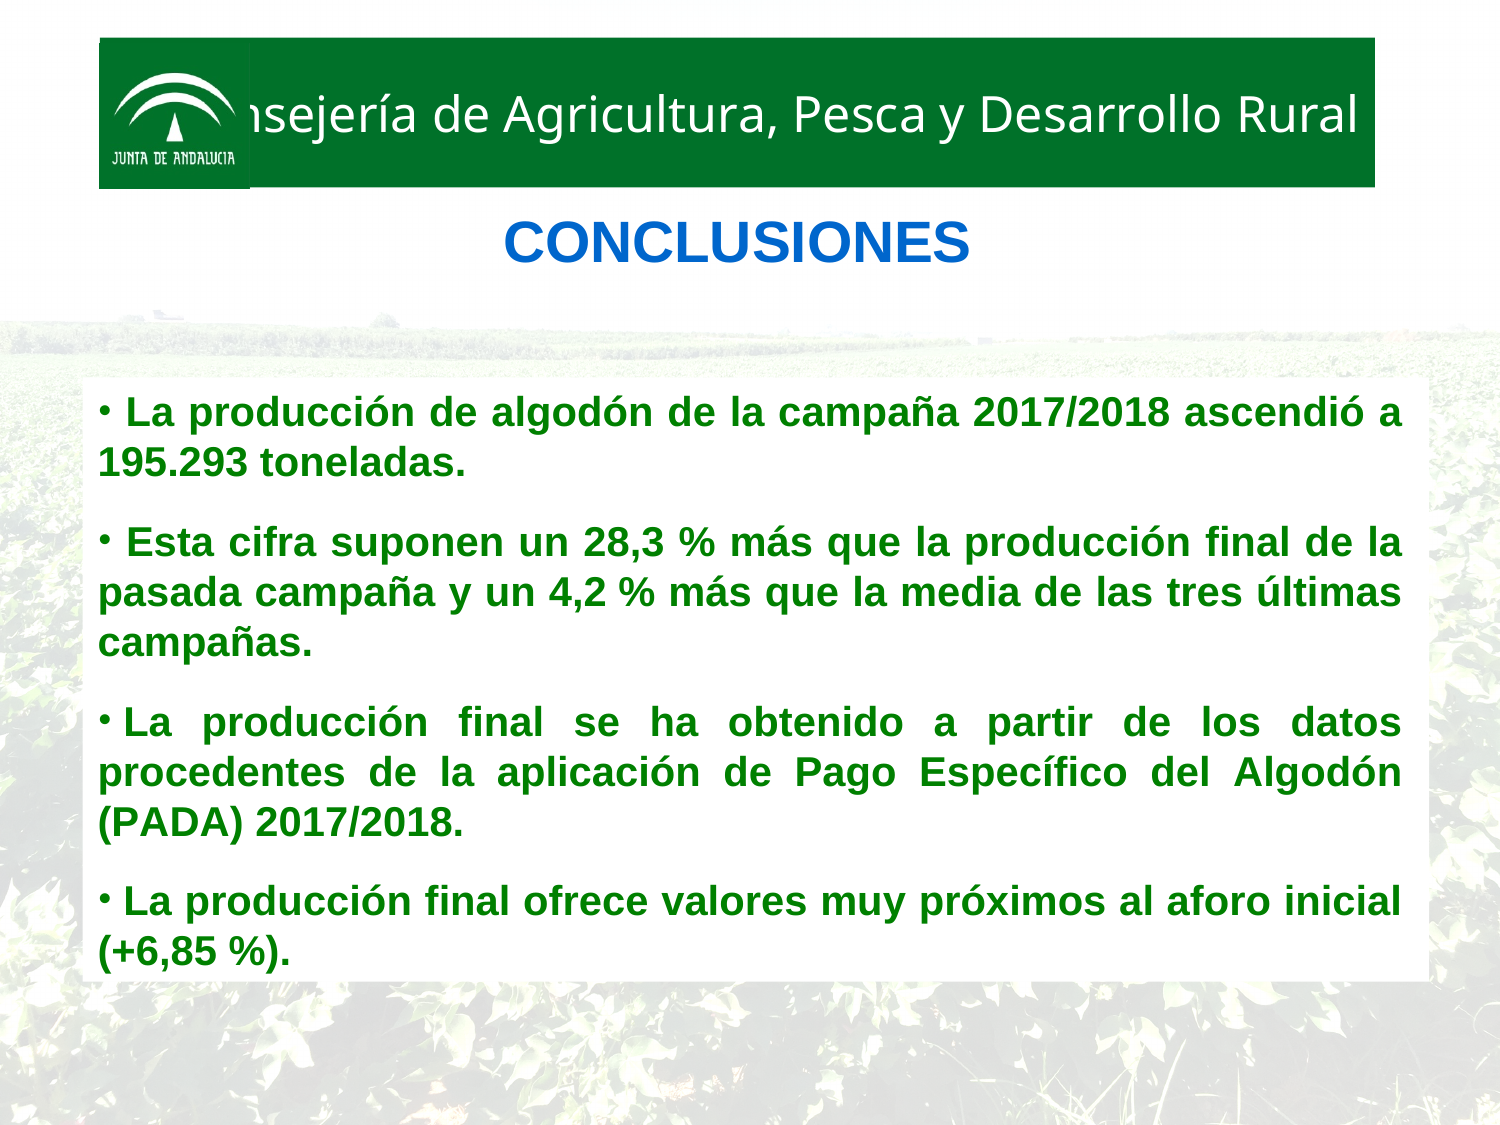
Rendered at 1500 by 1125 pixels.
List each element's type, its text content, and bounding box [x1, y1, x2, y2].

picture [0, 0, 1500, 1125]
text_box La producción de algodón de la campaña 2017/2018 ascendió a 195.293 toneladas. Esta cifra suponen un 28,3 % más que la producción final de la pasada campaña y un 4,2 % más que la media de las tres últimas campañas. La producción final se ha obtenido a partir de los datos procedentes de la aplicación de Pago Específico del Algodón (PADA) 2017/2018. La producción final ofrece valores muy próximos al aforo inicial (+6,85 %). [82, 377, 1430, 982]
text_box CONCLUSIONES [74, 212, 1400, 293]
title Consejería de Agricultura, Pesca y Desarrollo Rural [99, 37, 1375, 188]
